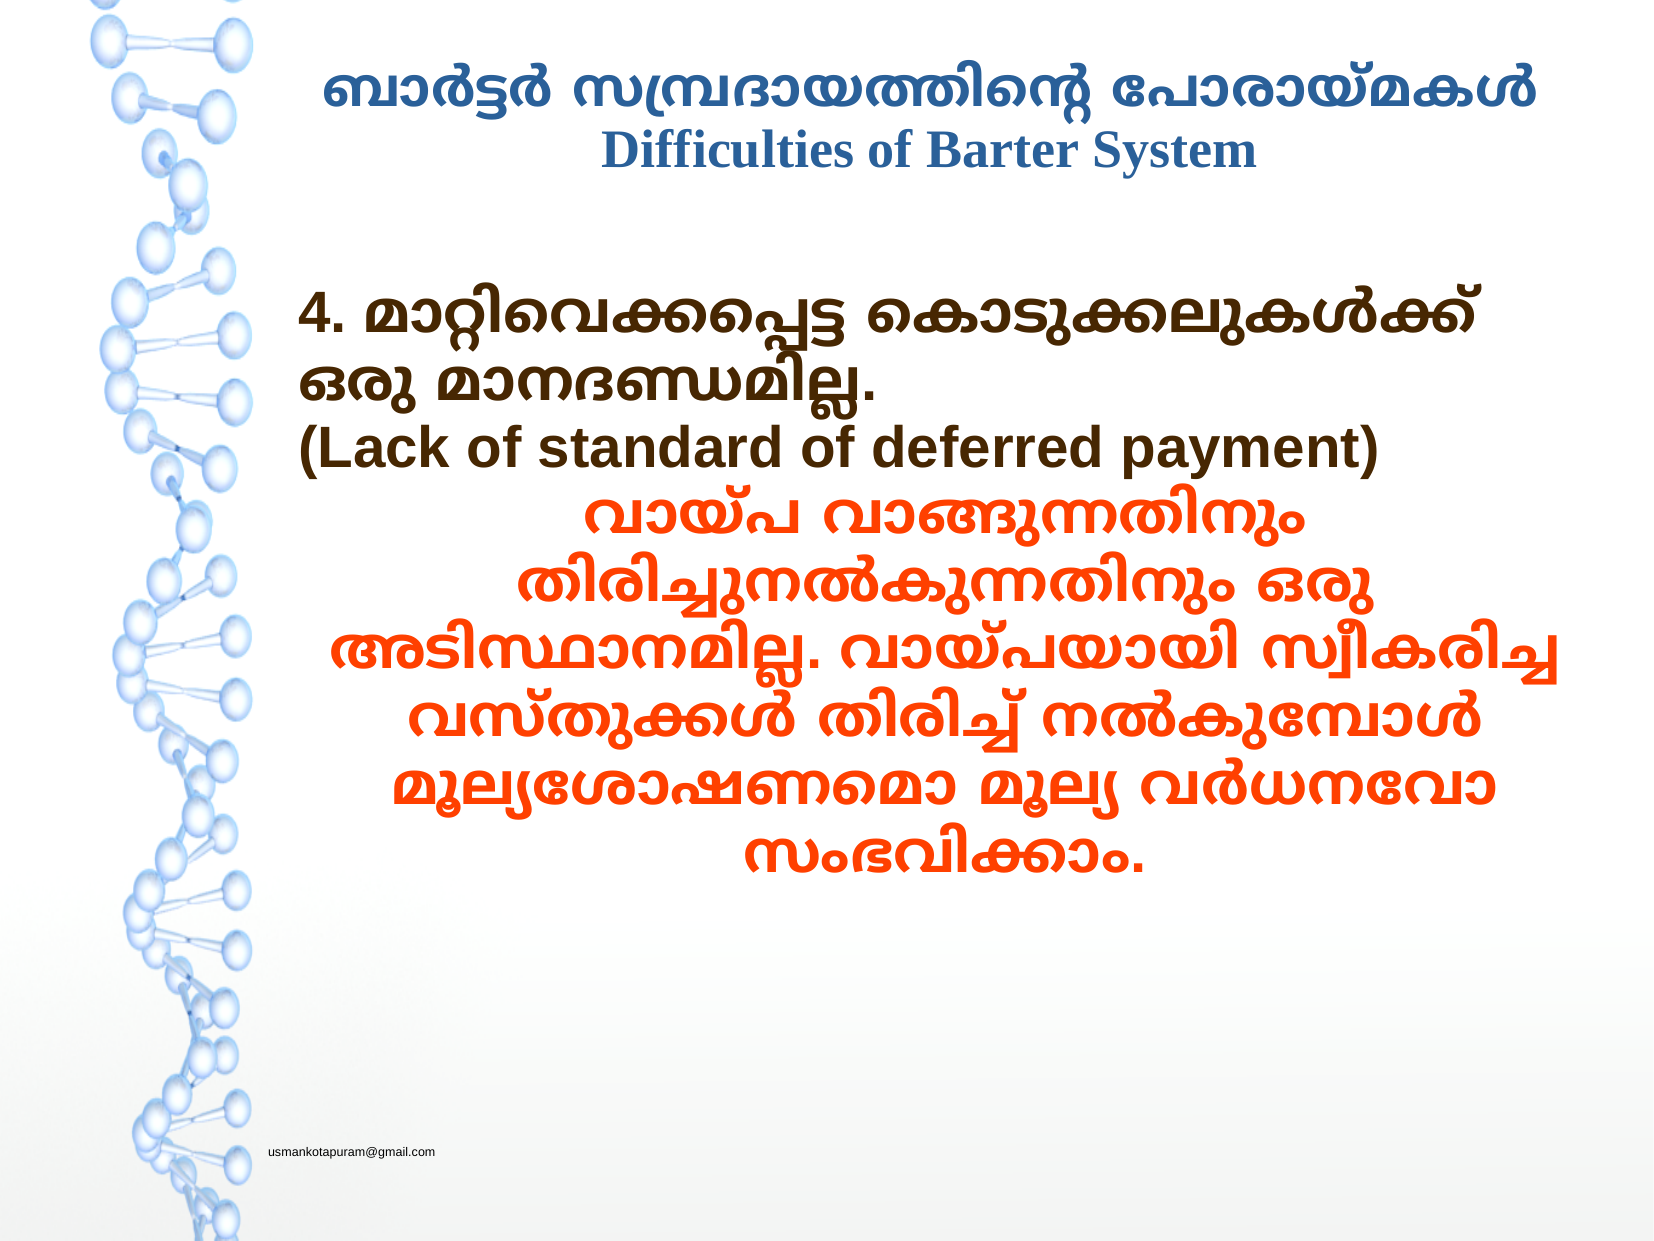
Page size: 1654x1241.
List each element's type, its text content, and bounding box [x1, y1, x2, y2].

picture [0, 0, 1654, 1241]
text_box 4. മാറ്റിവെക്കപ്പെട്ട കൊടുക്കലുകൾക്ക് ഒരു മാനദണ്ഡമില്ല. (Lack of standard of deferred payment) വായ്പ വാങ്ങുന്നതിനും തിരിച്ചുനൽകുന്നതിനും ഒരു അടിസ്ഥാനമില്ല. വായ്പയായി സ്വീകരിച്ച വസ്തുക്കൾ തിരിച്ച് നൽകുമ്പോൾ മൂല്യശോഷണമൊ മൂല്യ വർധനവോ സംഭവിക്കാം. [283, 271, 1607, 691]
title ബാർട്ടർ സമ്പ്രദായത്തിന്റെ പോരായ്മകൾ Difficulties of Barter System [265, 47, 1595, 189]
